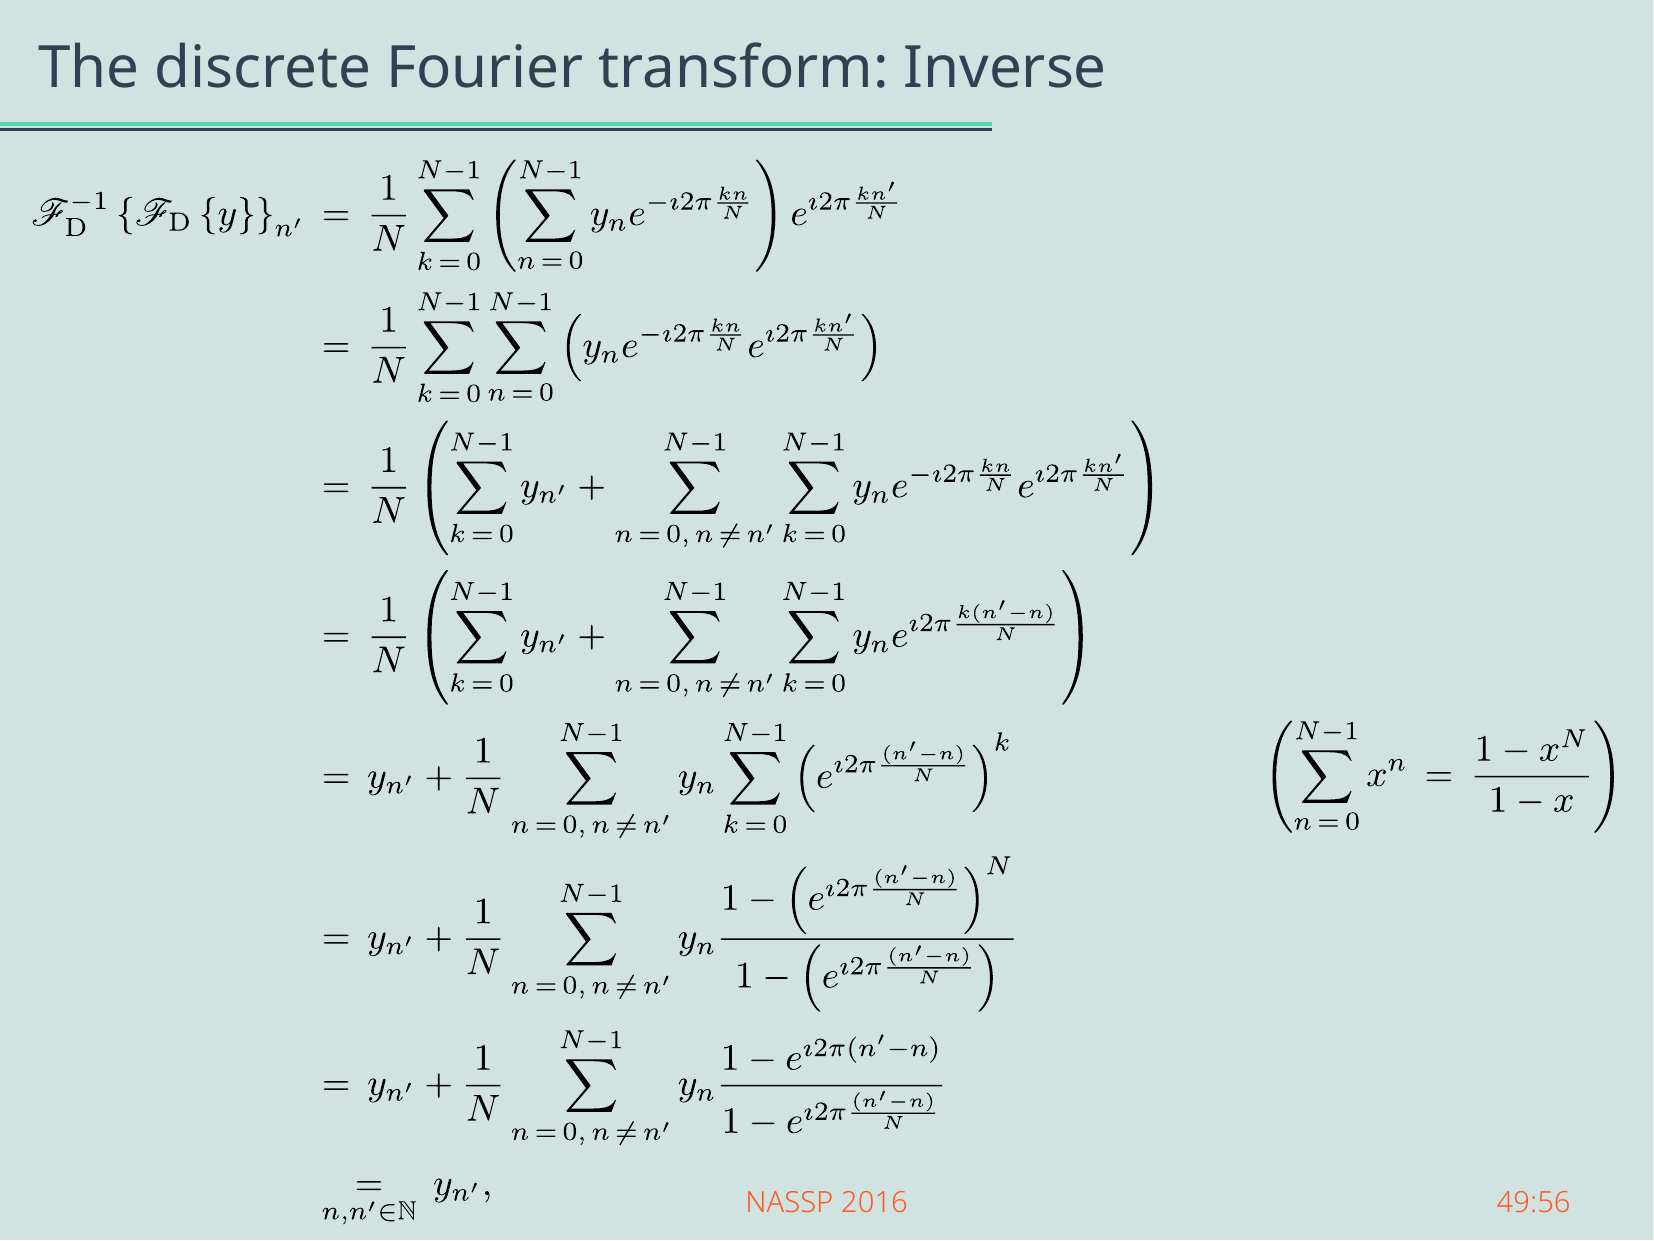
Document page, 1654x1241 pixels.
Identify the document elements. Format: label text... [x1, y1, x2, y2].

text_box [31, 159, 1163, 1225]
text_box [1263, 720, 1623, 833]
text_box The discrete Fourier transform: Inverse [23, 17, 1613, 103]
